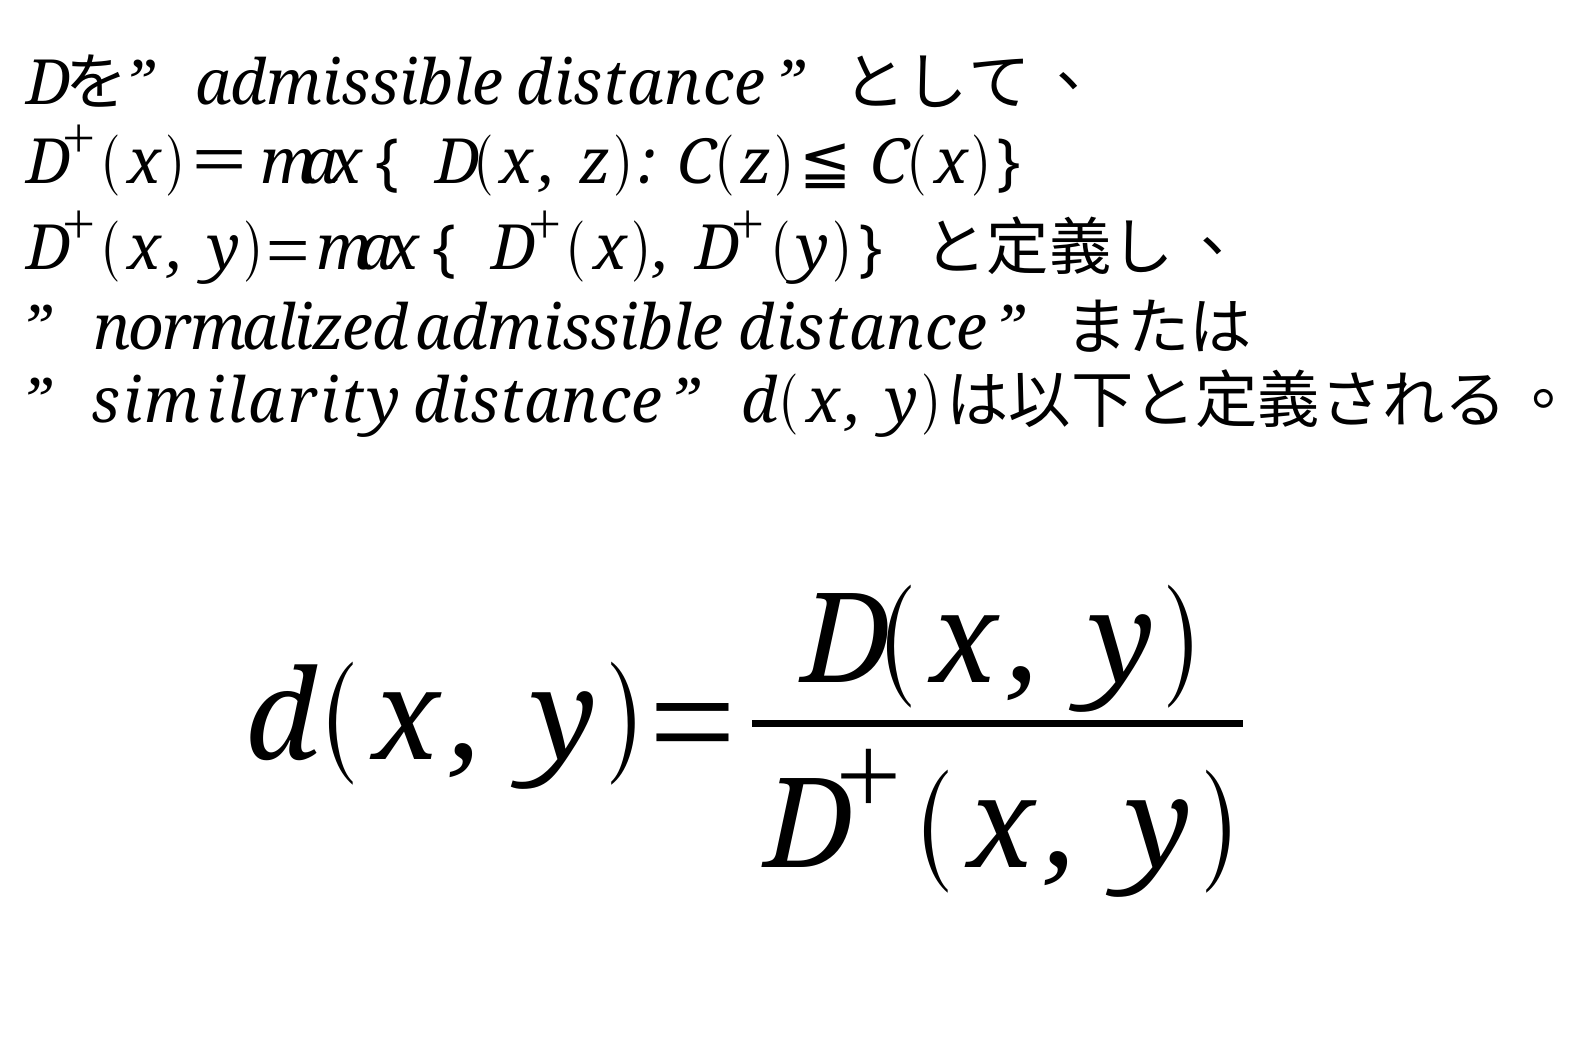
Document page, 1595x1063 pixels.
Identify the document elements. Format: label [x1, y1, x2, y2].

chart [16, 43, 1581, 439]
chart [236, 561, 1255, 900]
